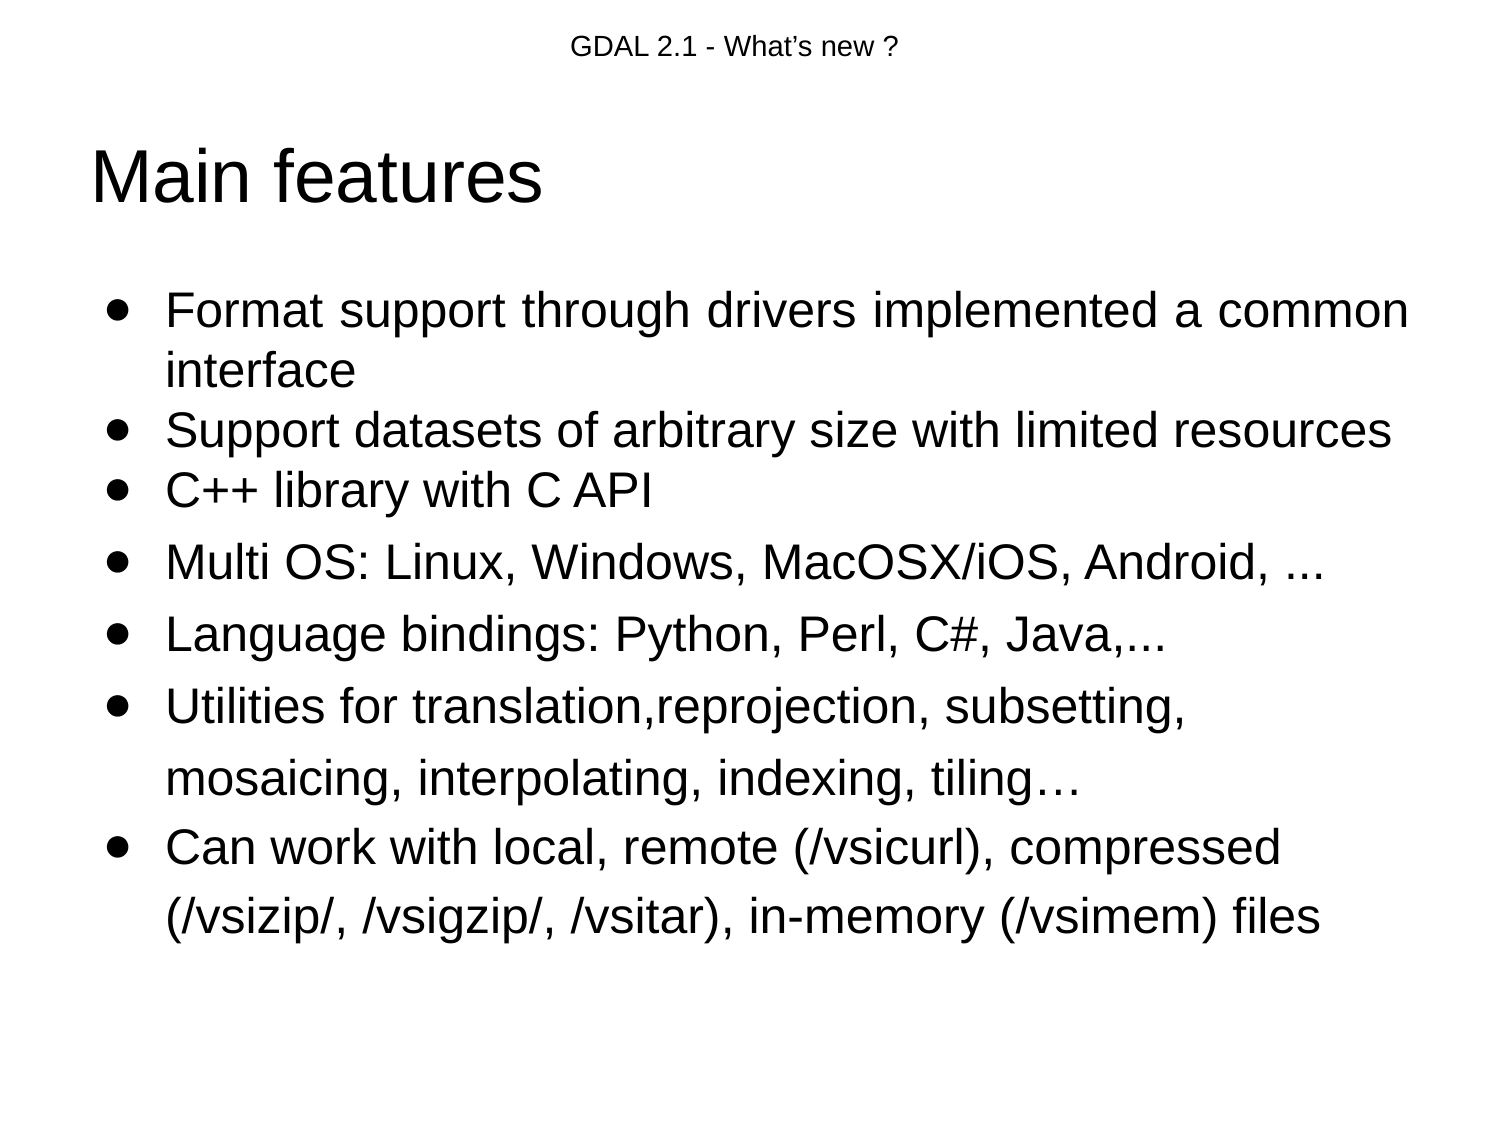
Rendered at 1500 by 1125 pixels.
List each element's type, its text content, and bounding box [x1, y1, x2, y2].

list Format support through drivers implemented a common interface Support datasets of arbitrary size with limited resources C++ library with C API Multi OS: Linux, Windows, MacOSX/iOS, Android, ... Language bindings: Python, Perl, C#, Java,... Utilities for translation,reprojection, subsetting, mosaicing, interpolating, indexing, tiling… Can work with local, remote (/vsicurl), compressed (/vsizip/, /vsigzip/, /vsitar), in-memory (/vsimem) files [75, 262, 1425, 1078]
title Main features [75, 45, 1425, 233]
